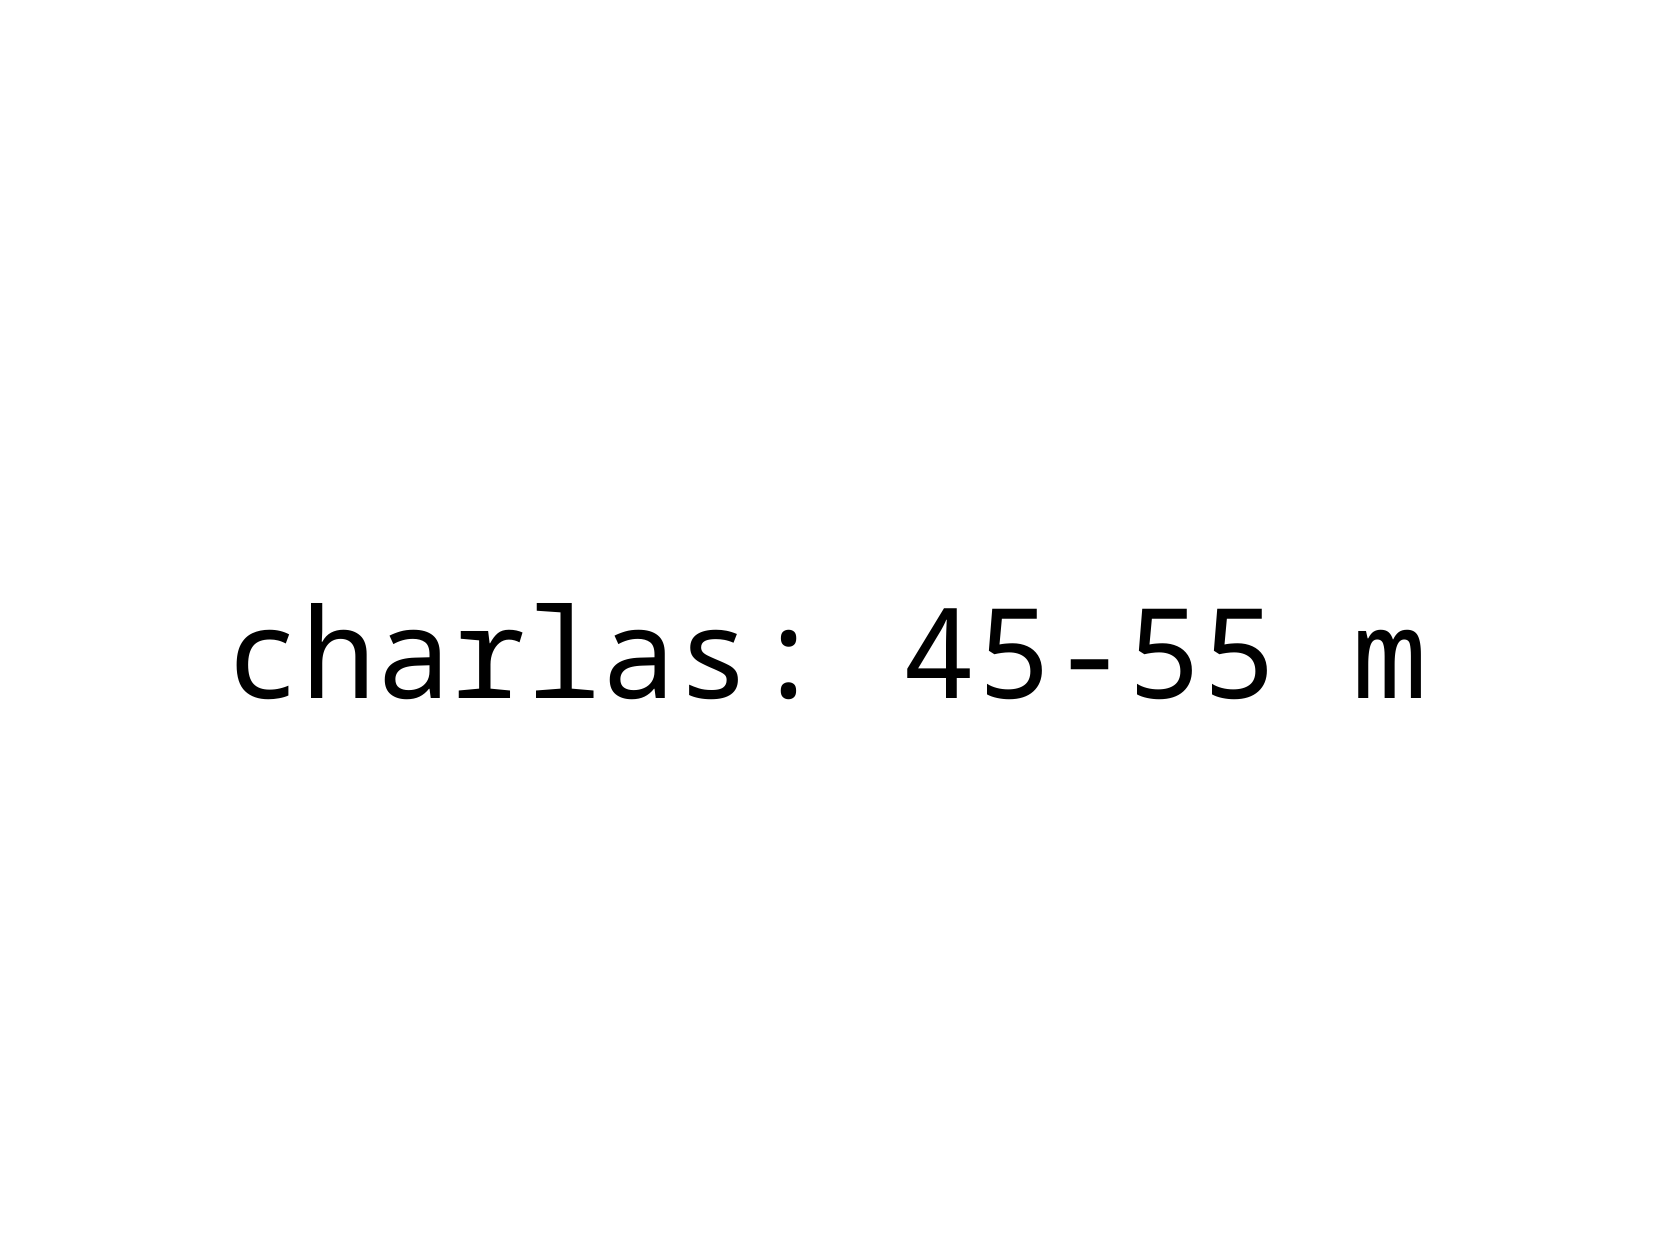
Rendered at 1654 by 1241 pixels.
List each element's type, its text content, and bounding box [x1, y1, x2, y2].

subtitle charlas: 45-55 m [82, 290, 1571, 1010]
